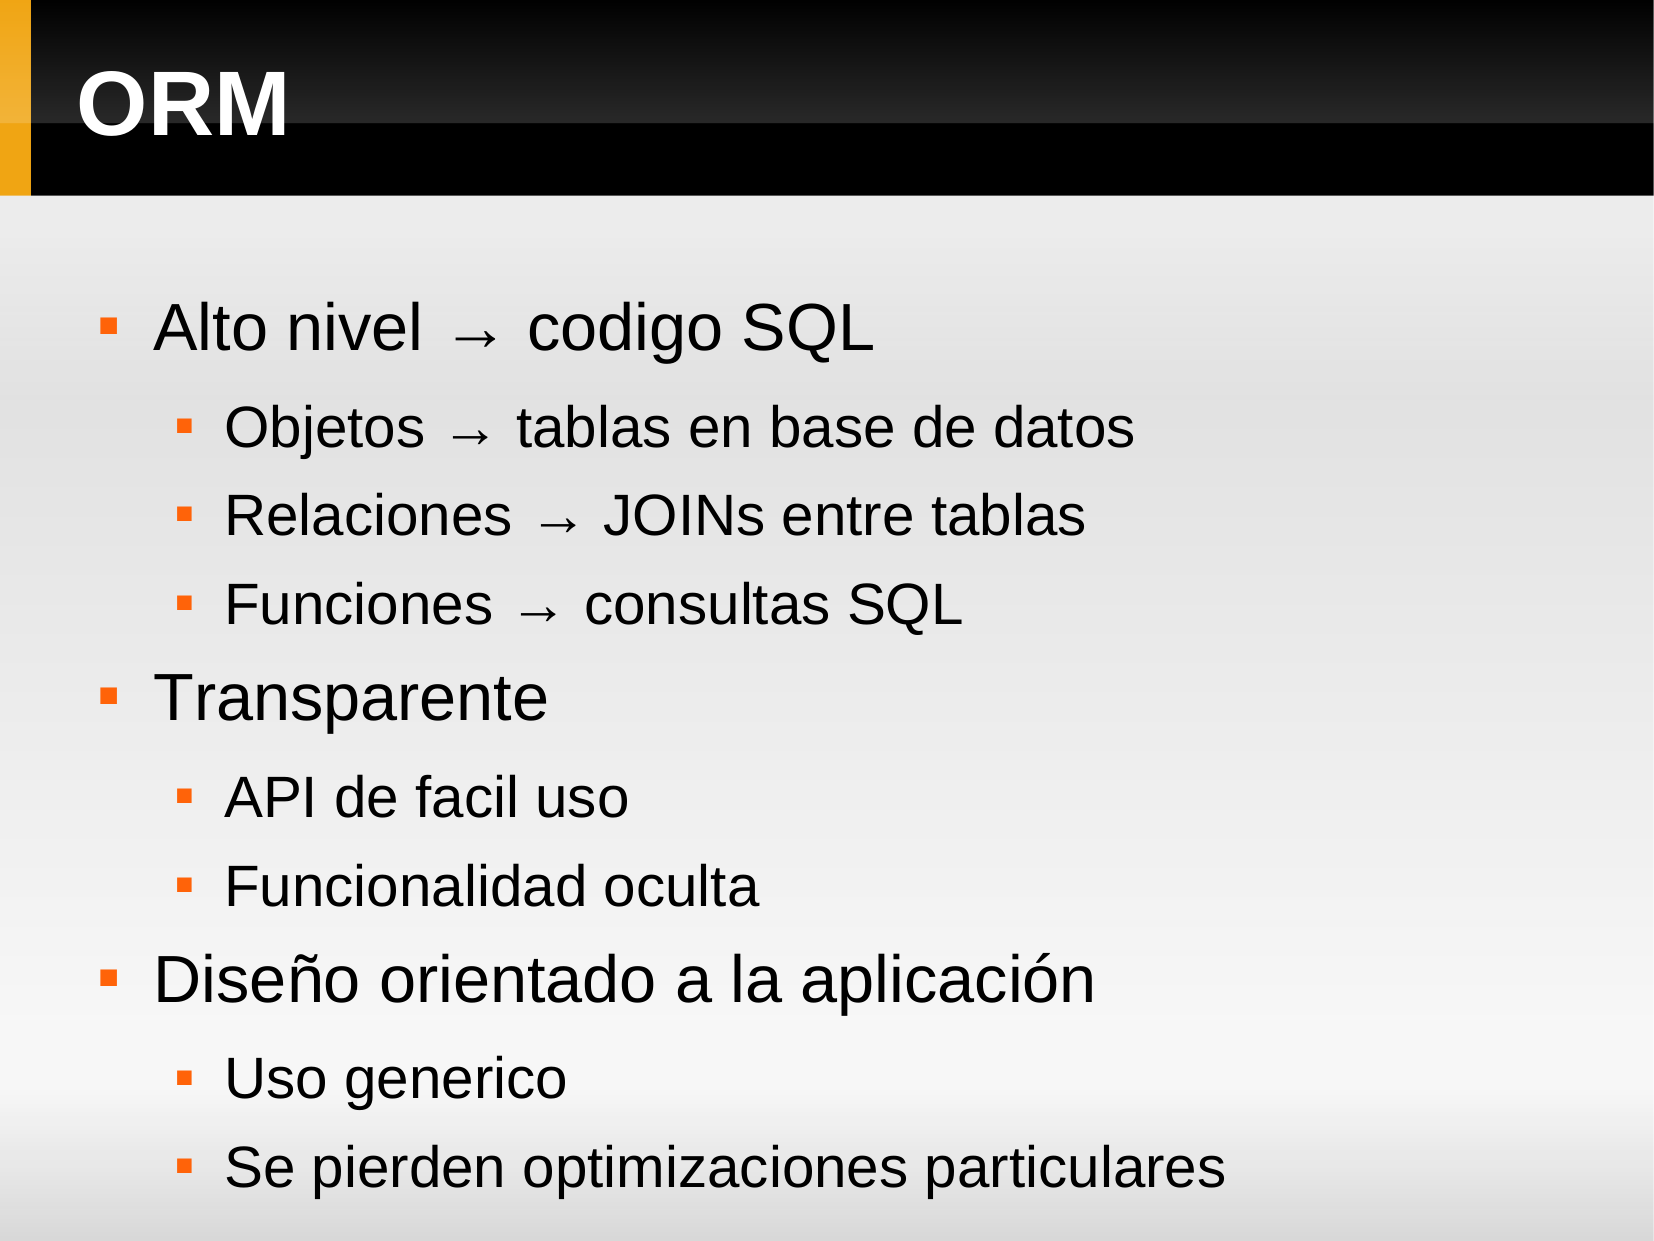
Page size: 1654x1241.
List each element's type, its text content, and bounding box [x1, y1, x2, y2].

list Alto nivel → codigo SQL Objetos → tablas en base de datos Relaciones → JOINs entre tablas Funciones → consultas SQL Transparente API de facil uso Funcionalidad oculta Diseño orientado a la aplicación Uso generico Se pierden optimizaciones particulares [82, 290, 1571, 1201]
picture [0, 0, 1654, 1241]
title ORM [76, 0, 1565, 208]
